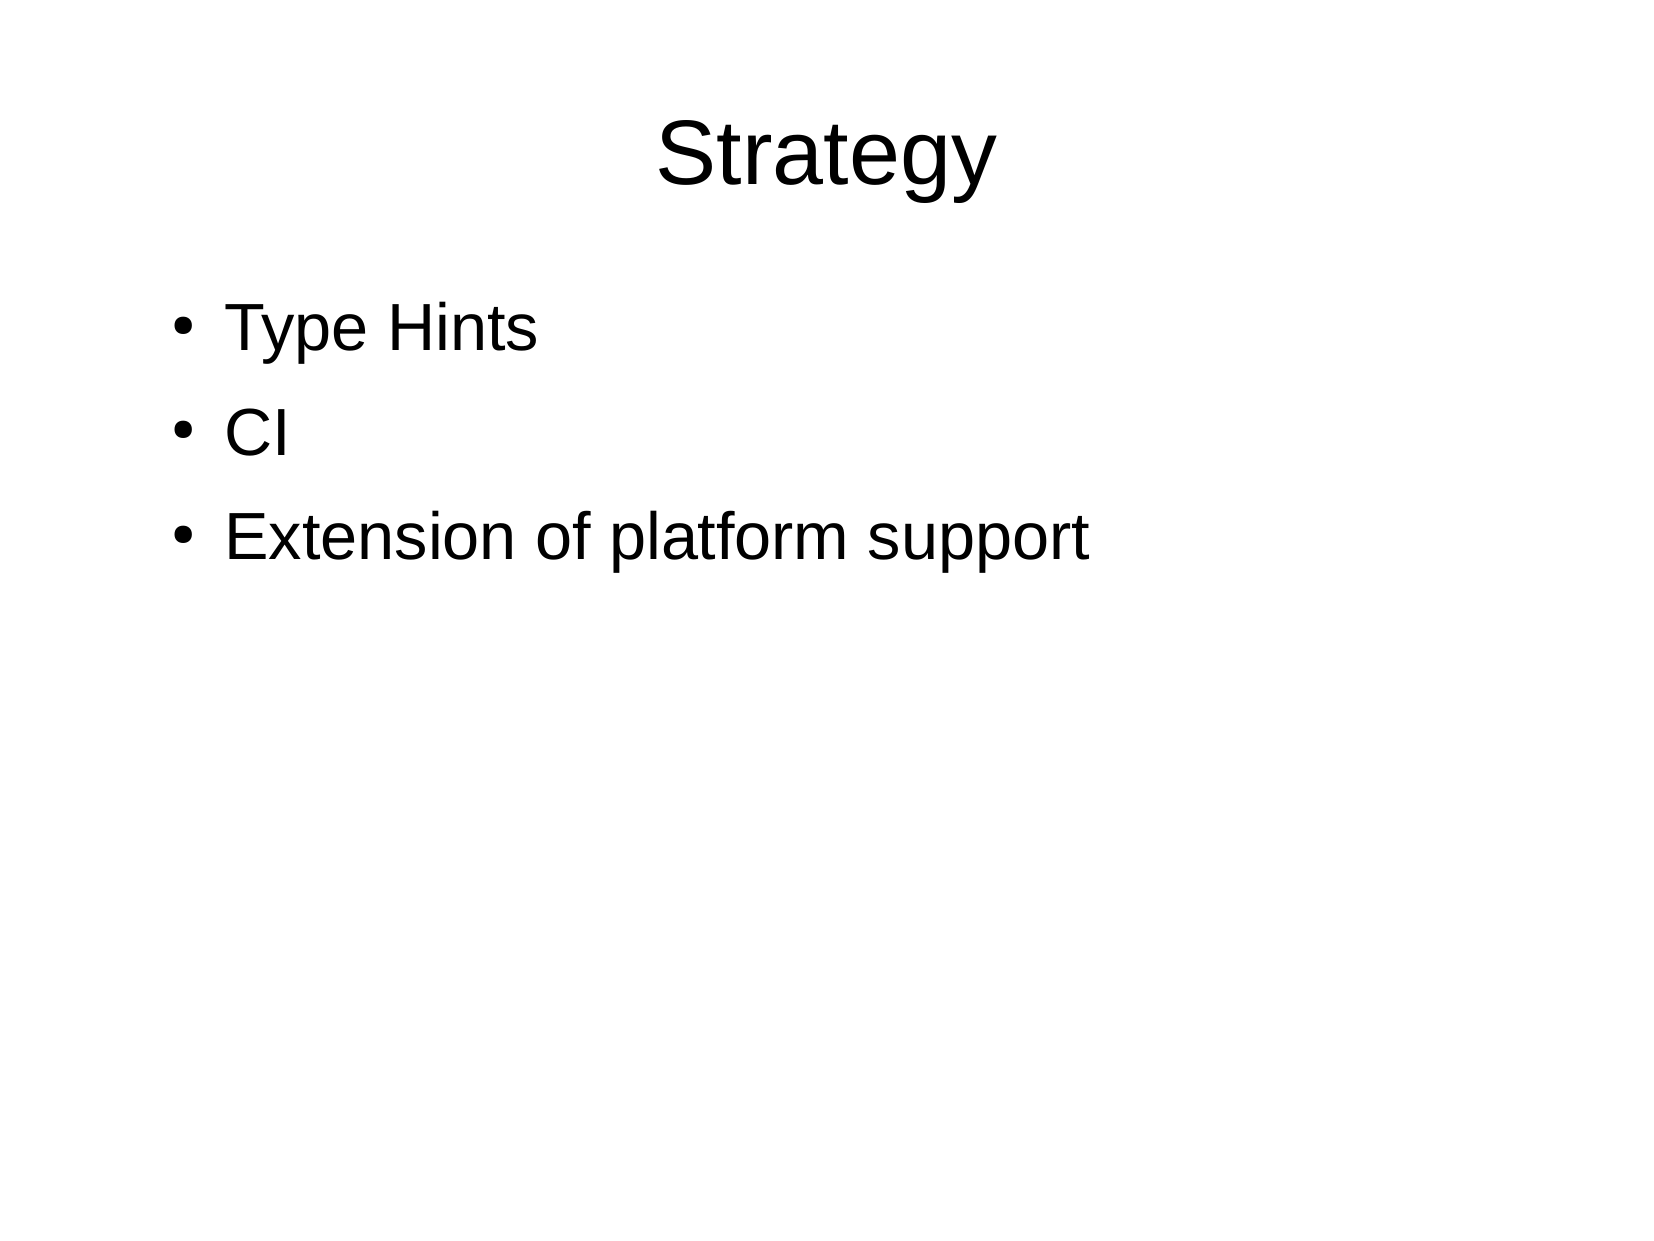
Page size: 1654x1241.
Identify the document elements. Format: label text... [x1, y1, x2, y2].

title Strategy [82, 49, 1571, 257]
list Type Hints CI Extension of platform support [82, 290, 1571, 1109]
